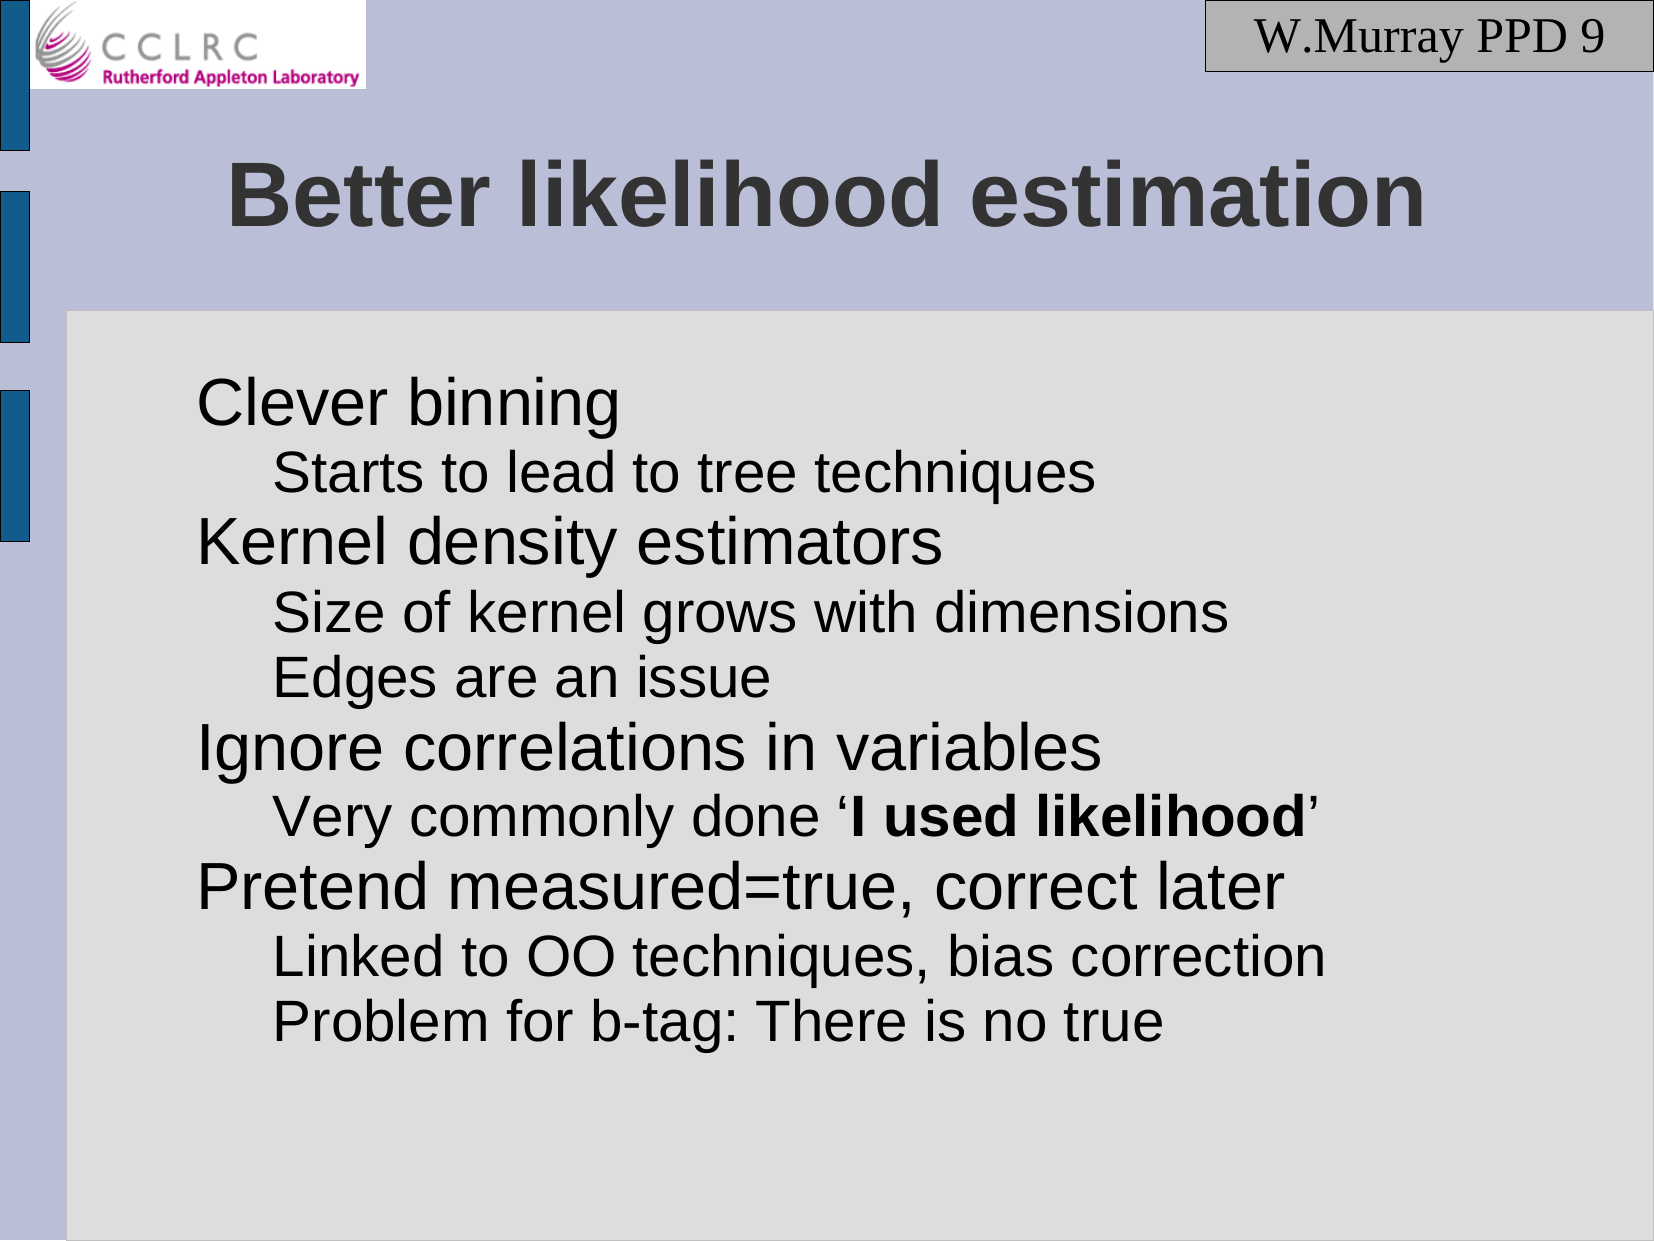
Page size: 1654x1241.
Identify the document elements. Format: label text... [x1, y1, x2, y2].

picture [30, 0, 366, 89]
list Clever binning Starts to lead to tree techniques Kernel density estimators Size of kernel grows with dimensions Edges are an issue Ignore correlations in variables Very commonly done ‘I used likelihood’ Pretend measured=true, correct later Linked to OO techniques, bias correction Problem for b-tag: There is no true [178, 364, 1570, 1147]
title Better likelihood estimation [121, 91, 1534, 299]
